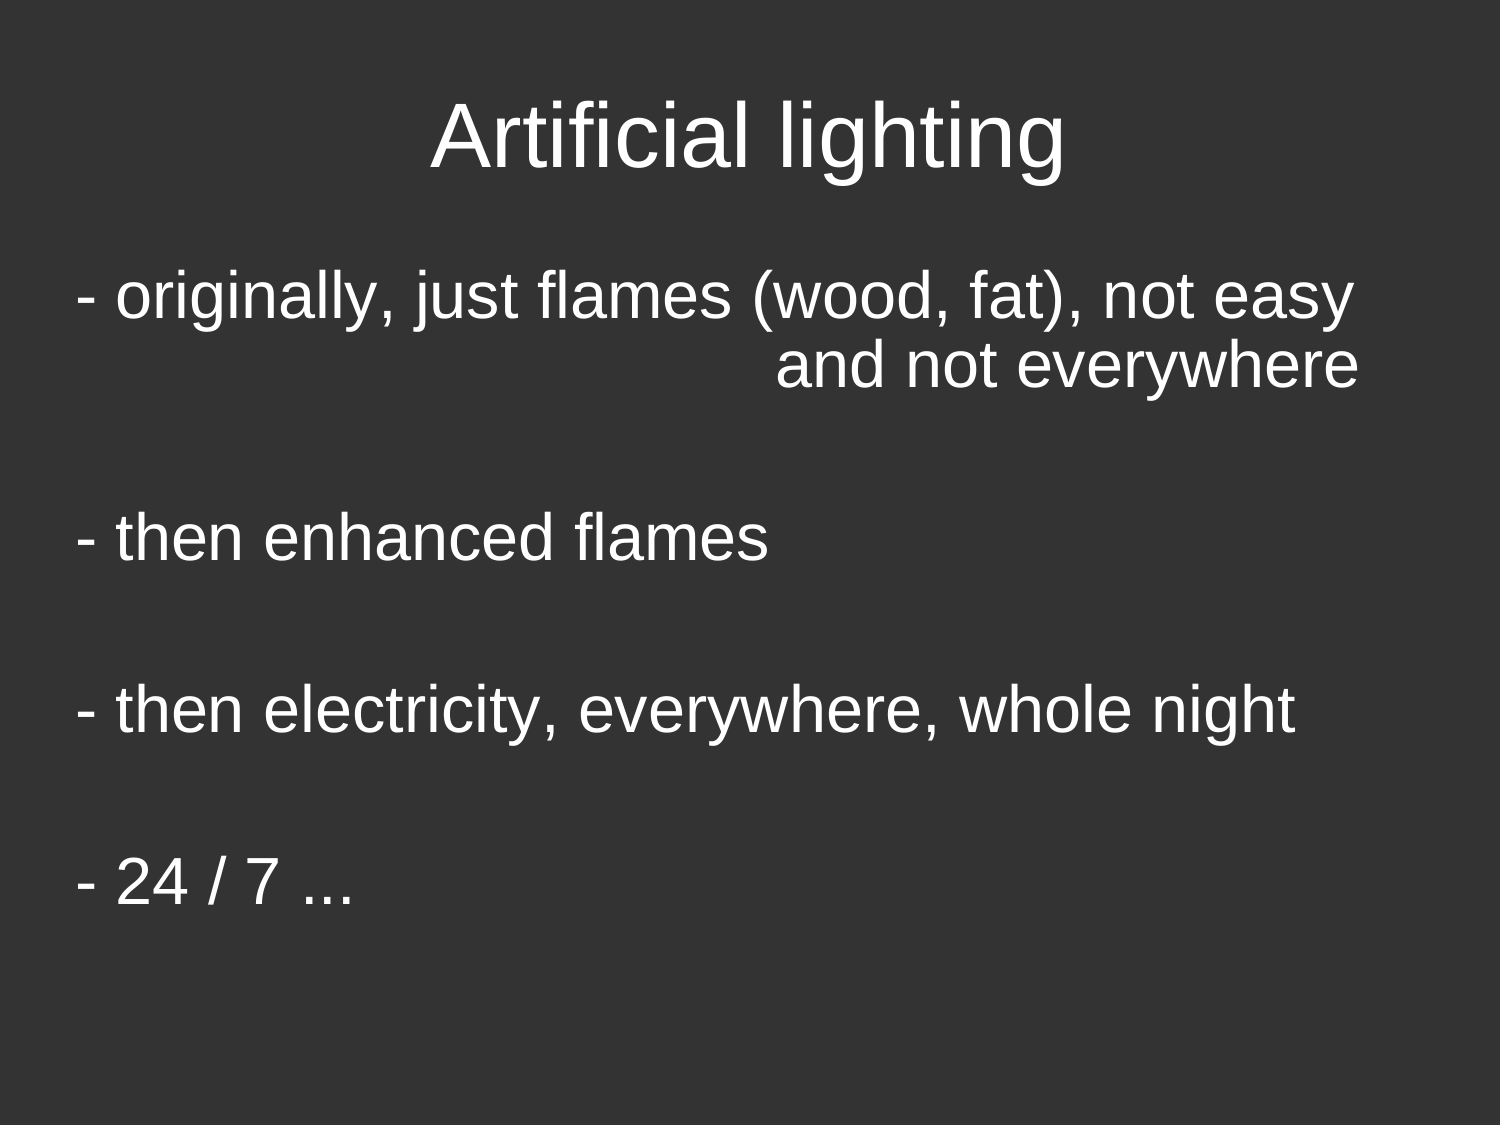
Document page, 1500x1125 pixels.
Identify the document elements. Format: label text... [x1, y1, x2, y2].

list - originally, just flames (wood, fat), not easy and not everywhere - then enhanced flames - then electricity, everywhere, whole night - 24 / 7 ... [75, 262, 1425, 1005]
title Artificial lighting [75, 21, 1425, 257]
